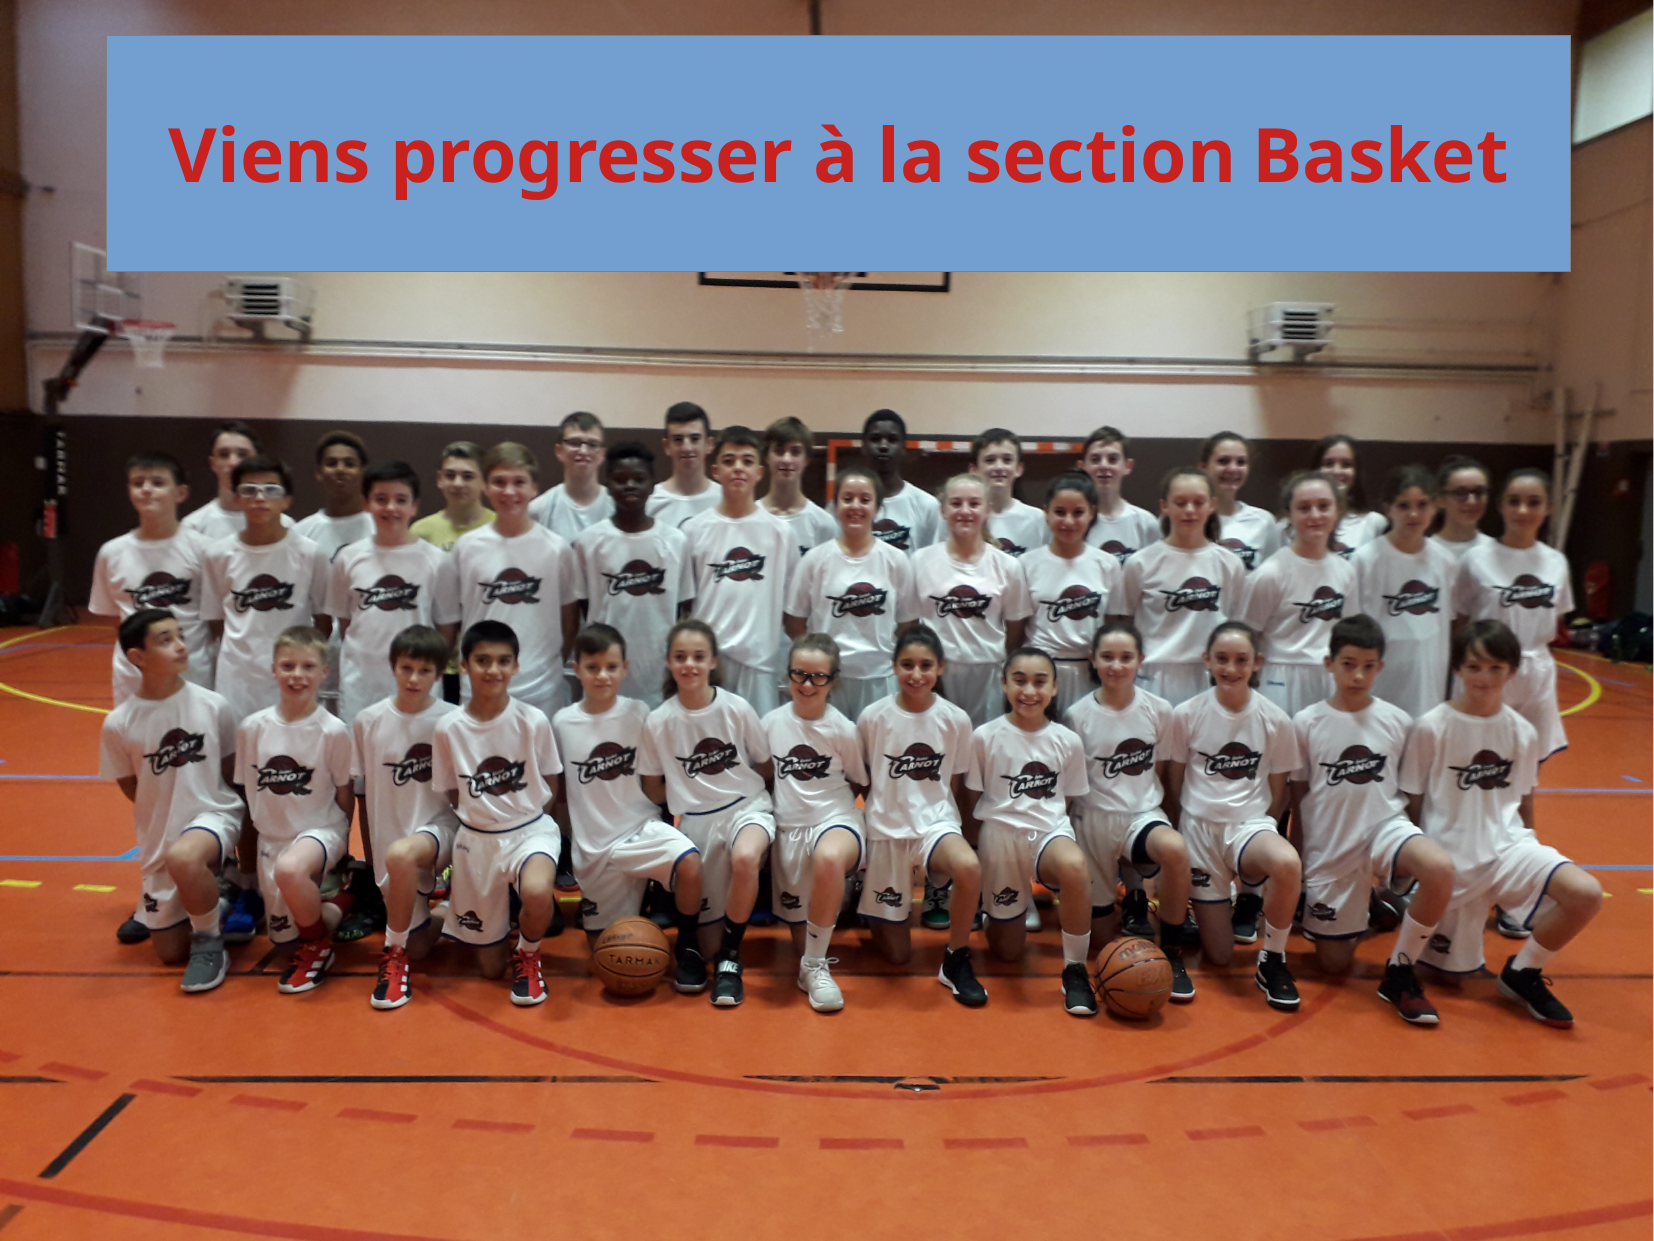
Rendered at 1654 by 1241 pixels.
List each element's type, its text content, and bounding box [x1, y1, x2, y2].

text_box Viens progresser à la section Basket [106, 35, 1571, 272]
picture [0, 0, 1654, 1241]
